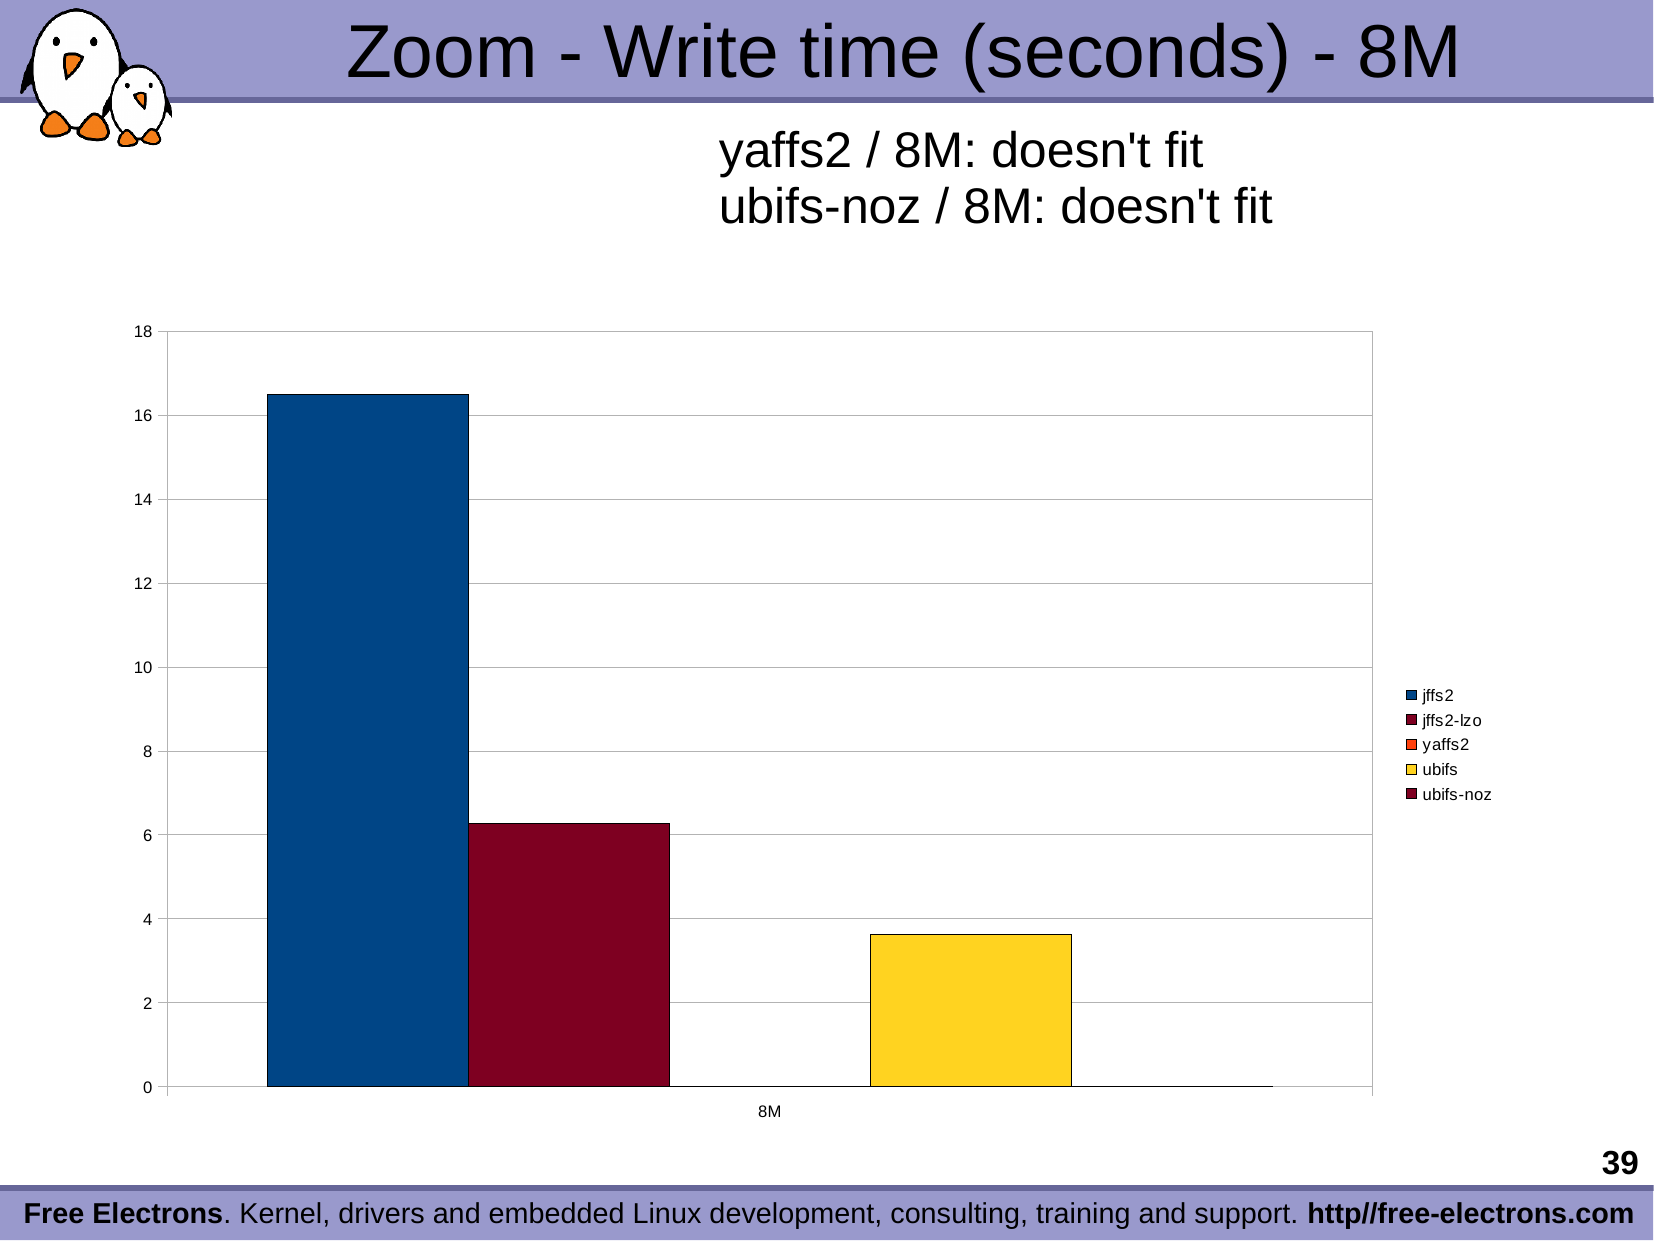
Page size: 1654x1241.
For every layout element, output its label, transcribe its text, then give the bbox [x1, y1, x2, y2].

title Zoom - Write time (seconds) - 8M [178, 4, 1631, 98]
picture [20, 8, 172, 147]
text_box yaffs2 / 8M: doesn't fit ubifs-noz / 8M: doesn't fit [718, 122, 1471, 247]
chart [105, 304, 1518, 1155]
